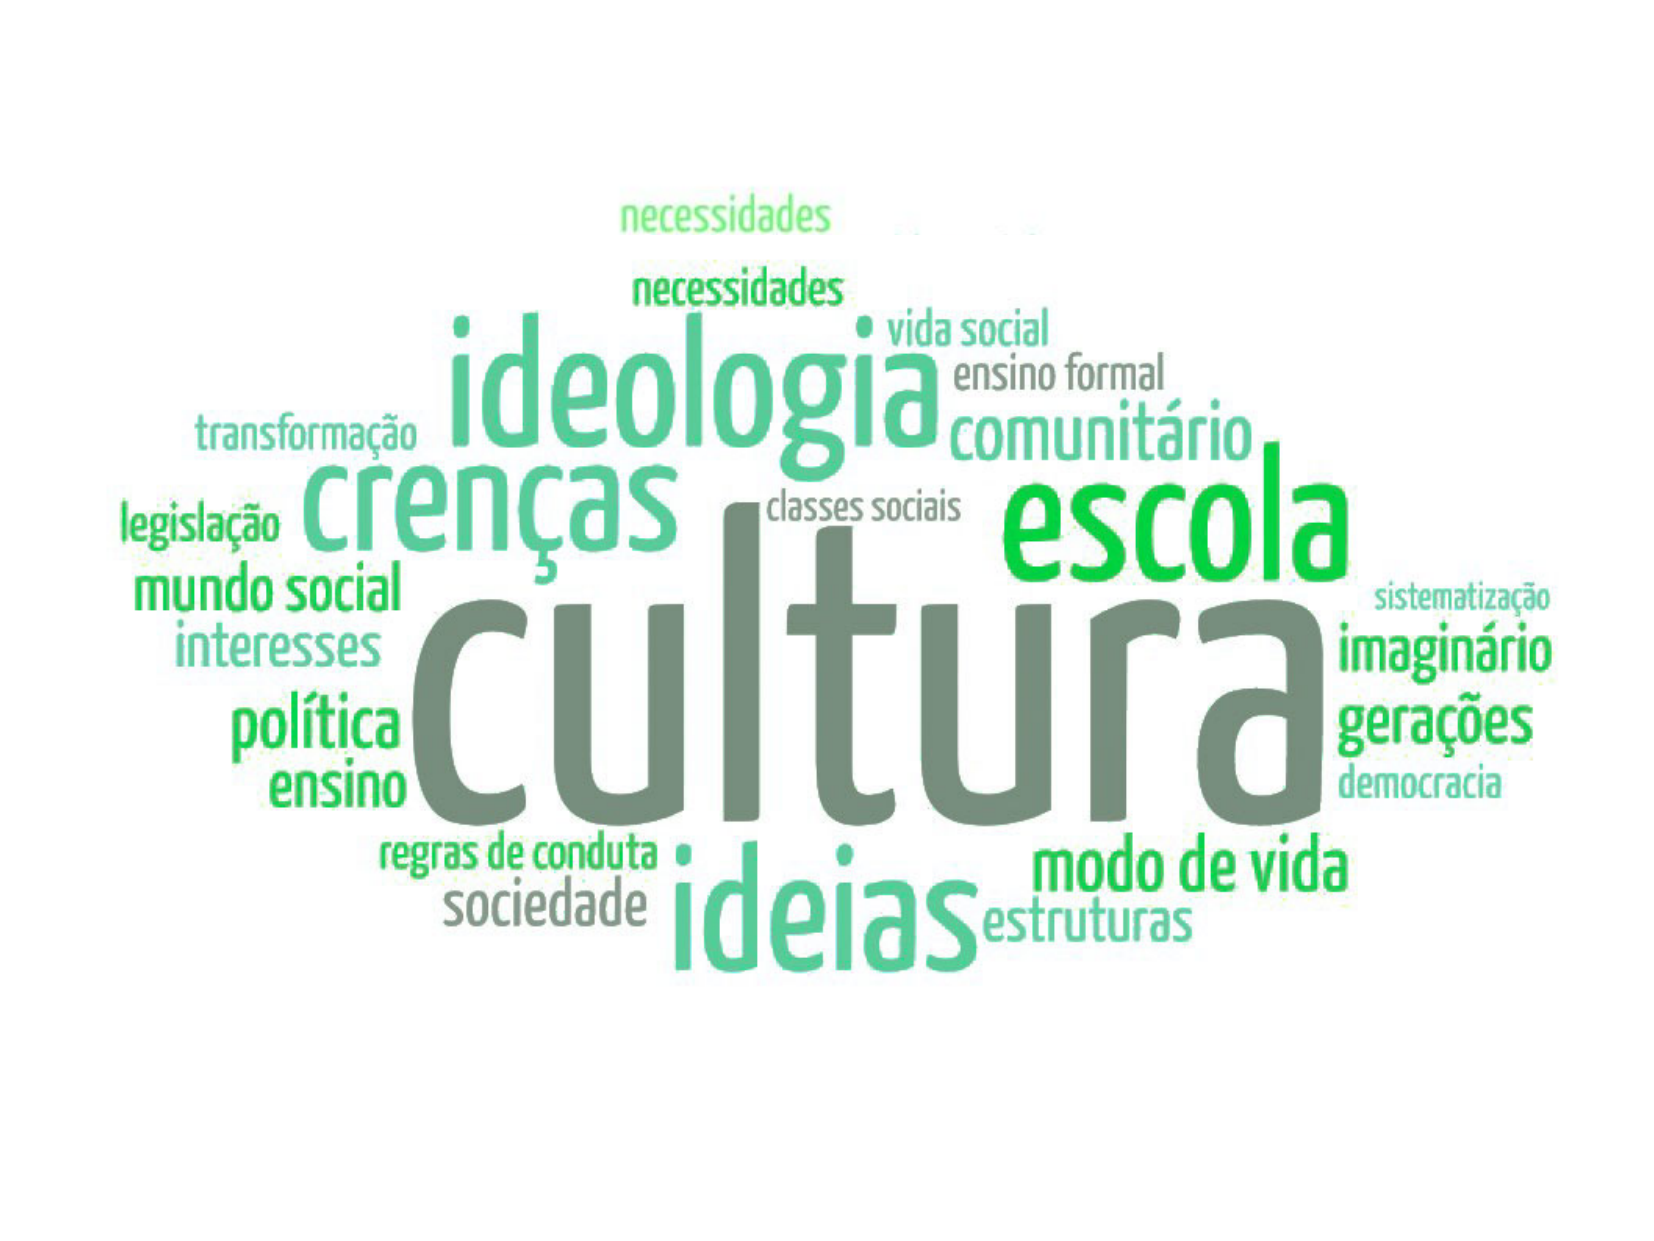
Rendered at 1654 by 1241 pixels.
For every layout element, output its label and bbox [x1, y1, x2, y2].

picture [45, 162, 1616, 1019]
